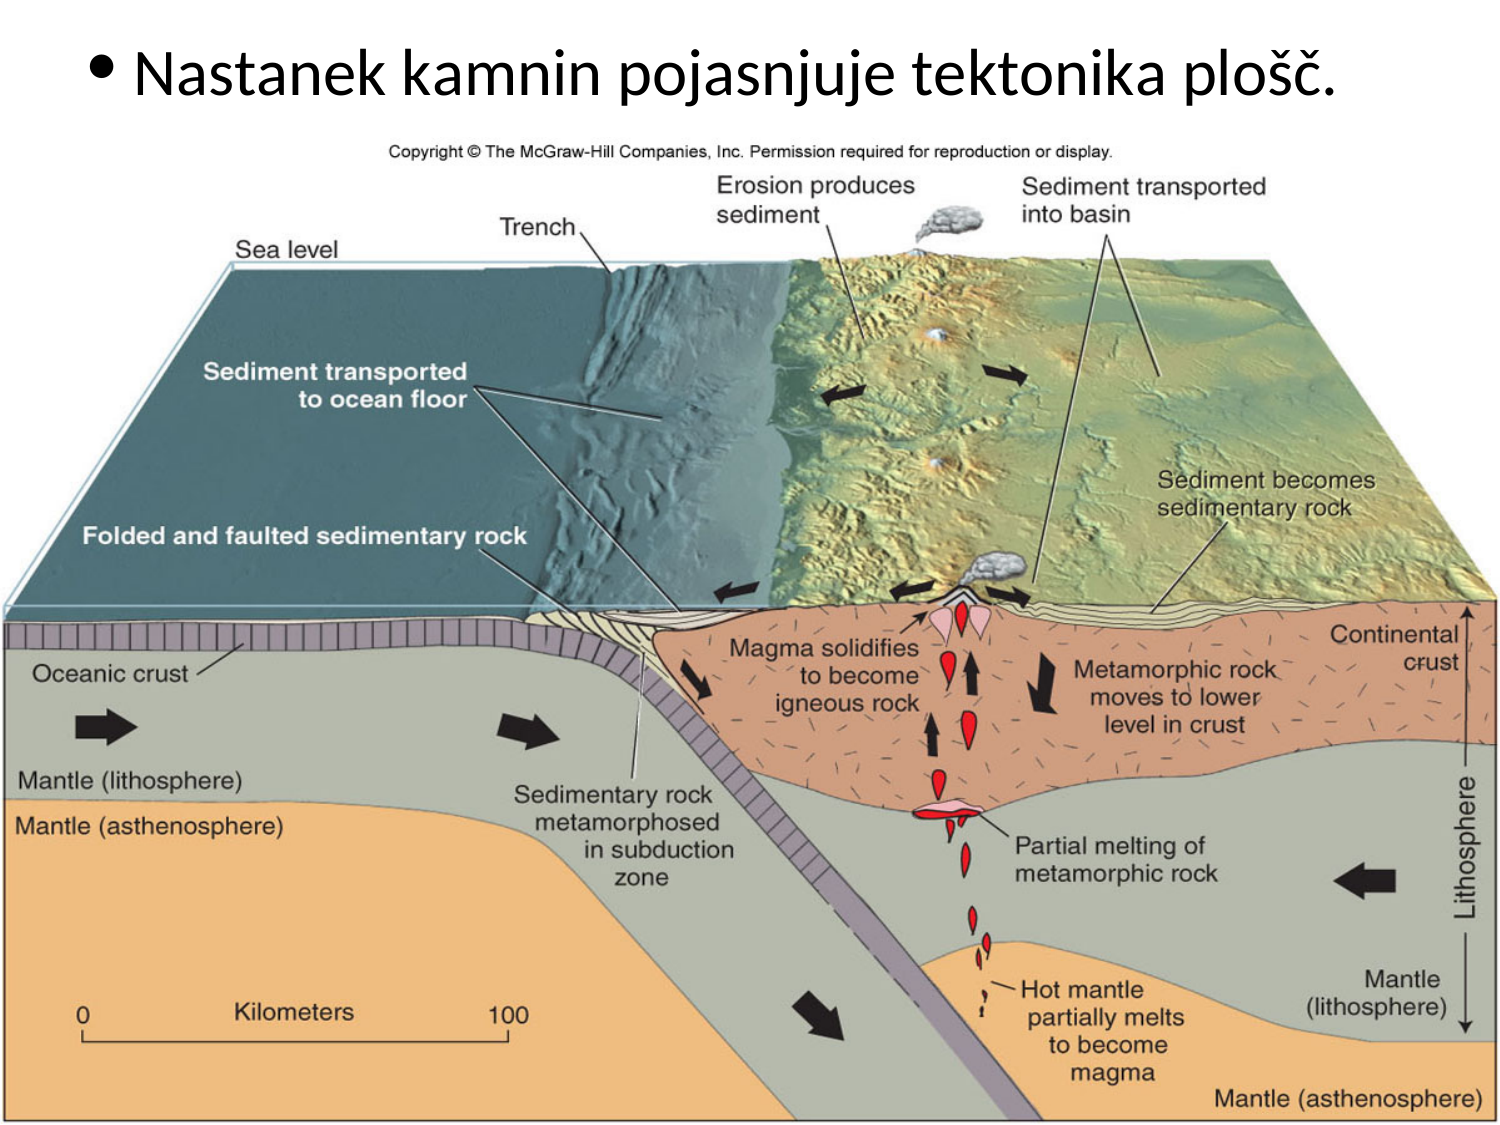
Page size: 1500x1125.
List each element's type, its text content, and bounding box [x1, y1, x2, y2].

title Nastanek kamnin pojasnjuje tektonika plošč. [0, 0, 1426, 137]
text_box [0, 137, 1500, 1125]
